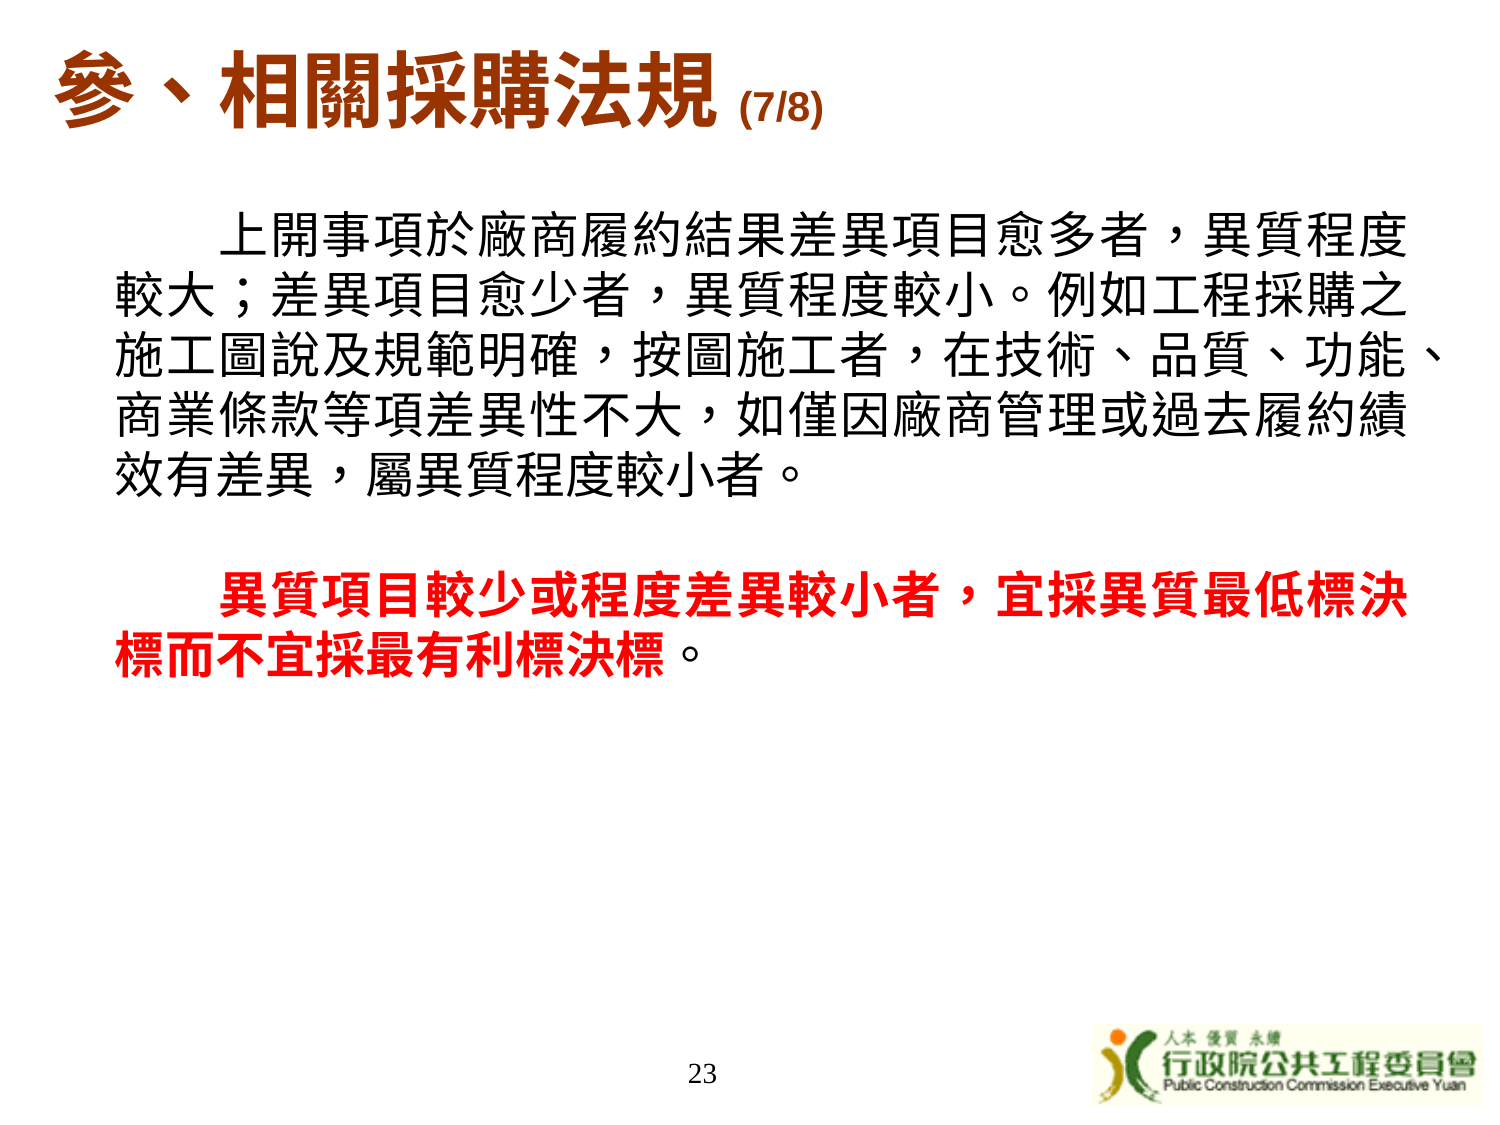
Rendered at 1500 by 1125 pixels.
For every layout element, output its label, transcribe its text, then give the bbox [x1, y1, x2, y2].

picture [1092, 1023, 1483, 1106]
text_box 上開事項於廠商履約結果差異項目愈多者，異質程度較大；差異項目愈少者，異質程度較小。例如工程採購之施工圖說及規範明確，按圖施工者，在技術、品質、功能、商業條款等項差異性不大，如僅因廠商管理或過去履約績效有差異，屬異質程度較小者。 異質項目較少或程度差異較小者，宜採異質最低標決標而不宜採最有利標決標。 [100, 196, 1424, 692]
title 參、相關採購法規(7/8) [37, 25, 1461, 152]
text_box <編號> [643, 1046, 762, 1098]
